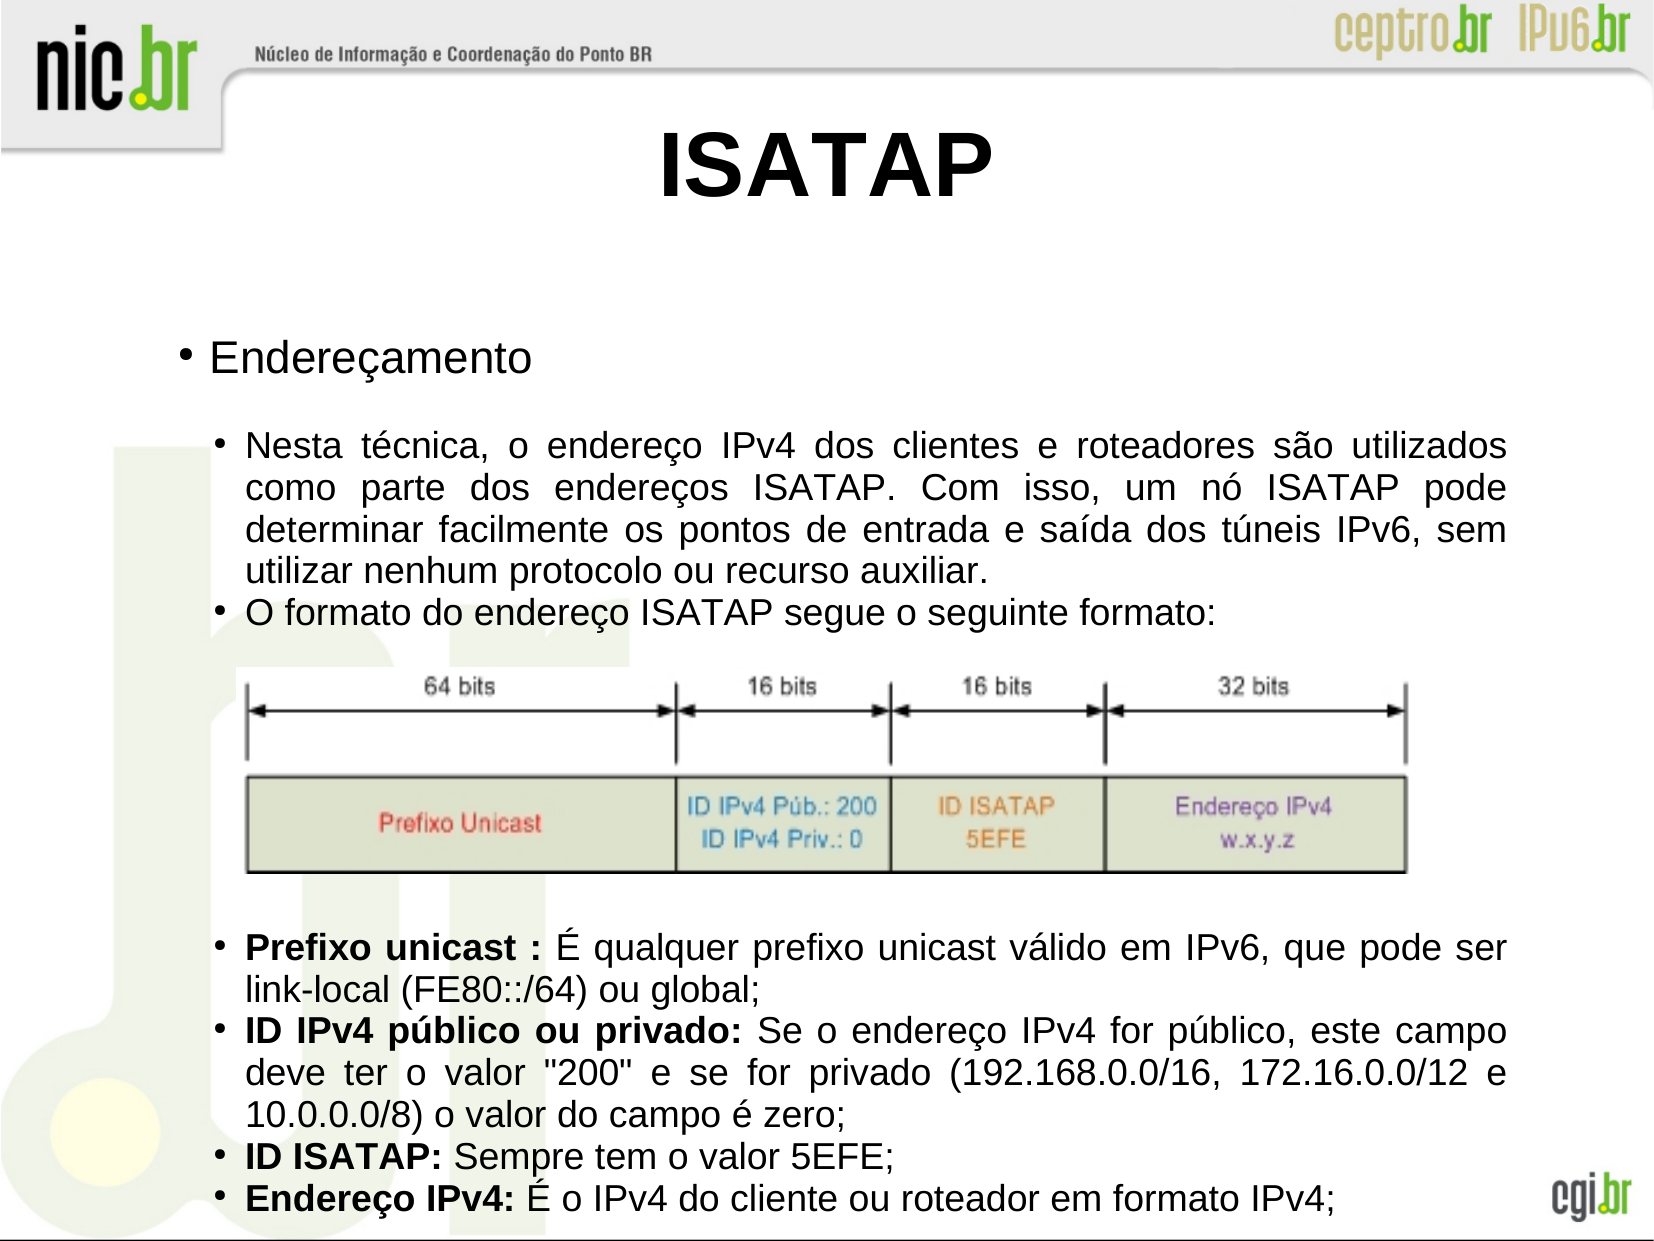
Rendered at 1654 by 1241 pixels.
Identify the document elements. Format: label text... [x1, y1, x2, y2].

picture [0, 0, 1654, 1241]
text_box Endereçamento Nesta técnica, o endereço IPv4 dos clientes e roteadores são utilizados como parte dos endereços ISATAP. Com isso, um nó ISATAP pode determinar facilmente os pontos de entrada e saída dos túneis IPv6, sem utilizar nenhum protocolo ou recurso auxiliar. O formato do endereço ISATAP segue o seguinte formato: Prefixo unicast : É qualquer prefixo unicast válido em IPv6, que pode ser link-local (FE80::/64) ou global; ID IPv4 público ou privado: Se o endereço IPv4 for público, este campo deve ter o valor "200" e se for privado (192.168.0.0/16, 172.16.0.0/12 e 10.0.0.0/8) o valor do campo é zero; ID ISATAP: Sempre tem o valor 5EFE; Endereço IPv4: É o IPv4 do cliente ou roteador em formato IPv4; [131, 324, 1523, 591]
text_box ISATAP [73, 97, 1580, 215]
